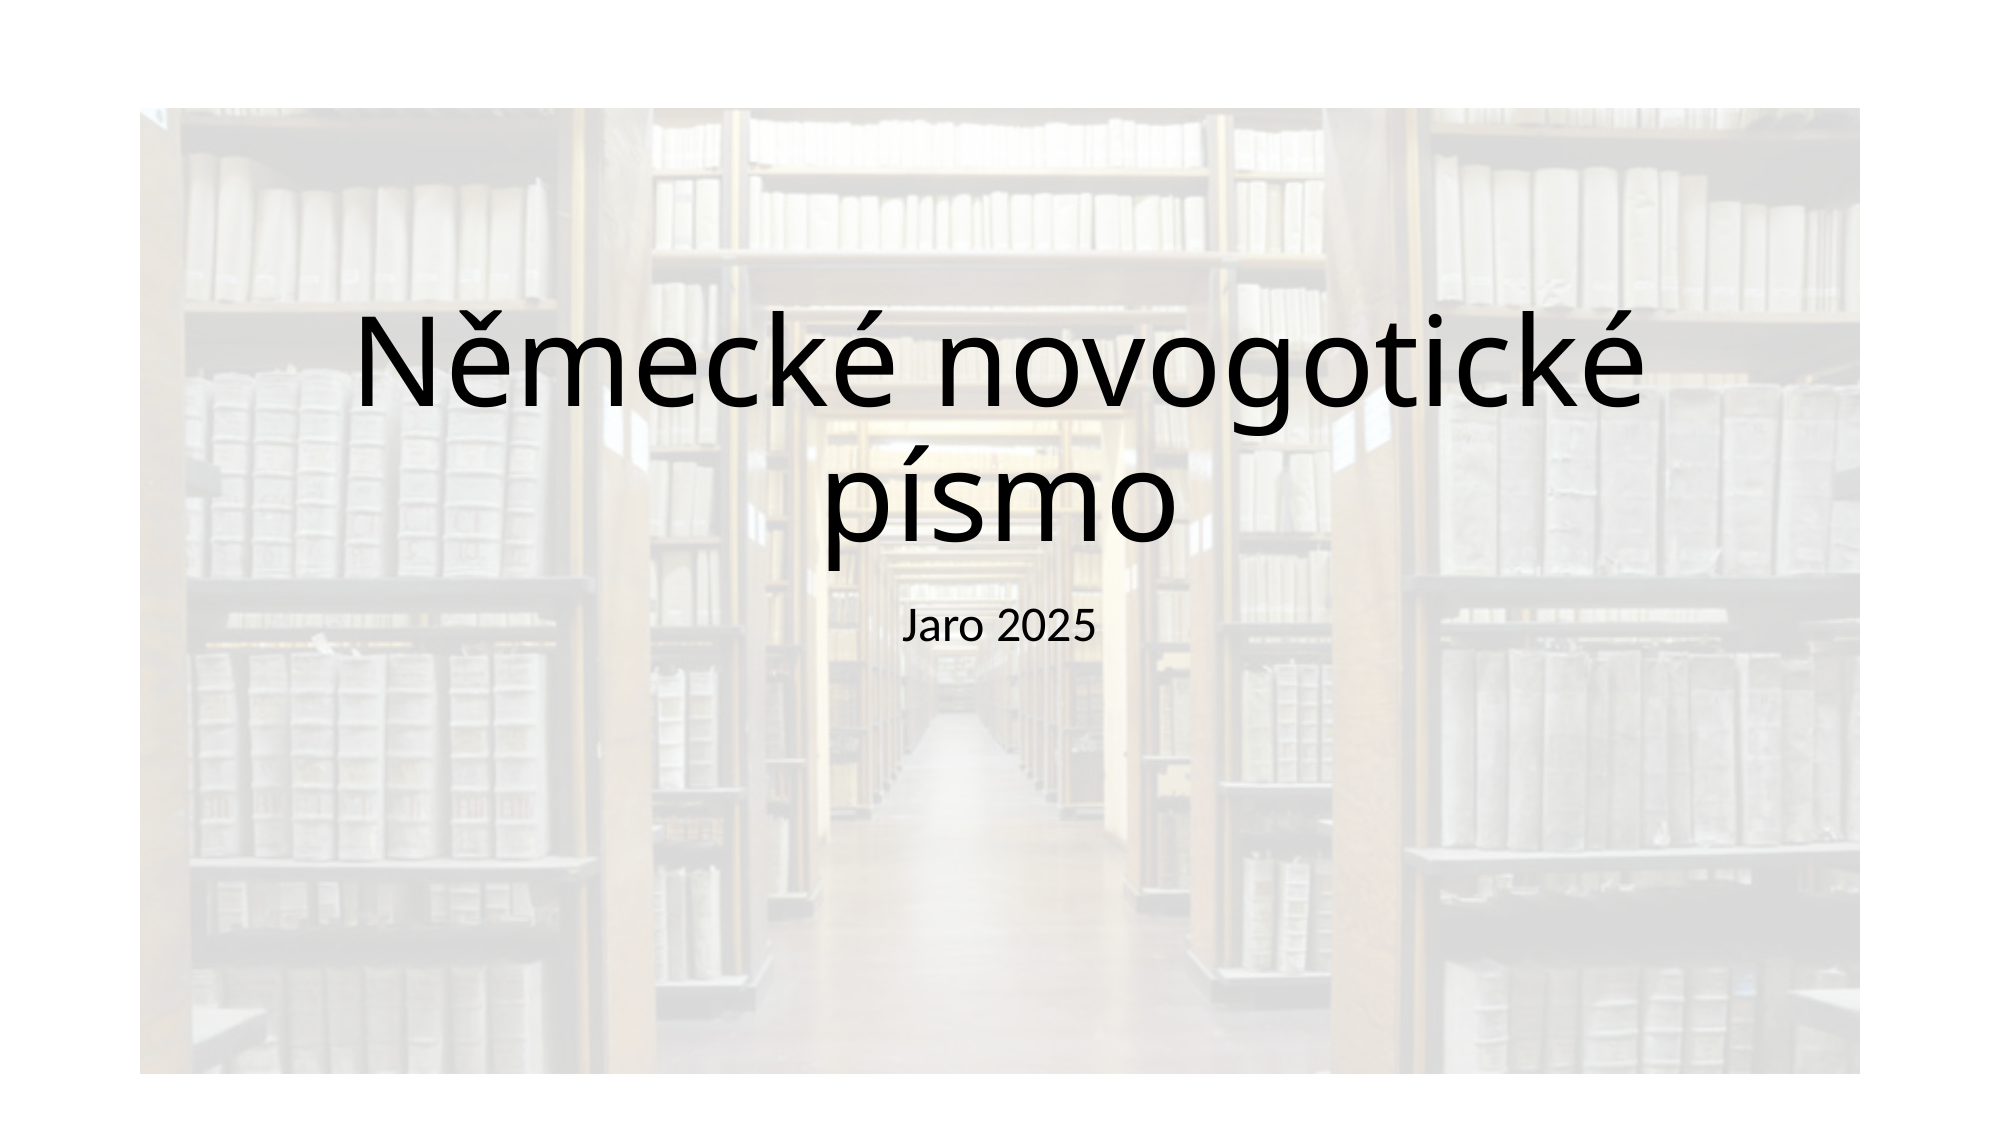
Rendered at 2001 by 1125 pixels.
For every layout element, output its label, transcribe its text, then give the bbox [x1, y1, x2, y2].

picture [140, 108, 1860, 1074]
subtitle Jaro 2025 [249, 590, 1750, 863]
title Německé novogotické písmo [249, 184, 1750, 576]
